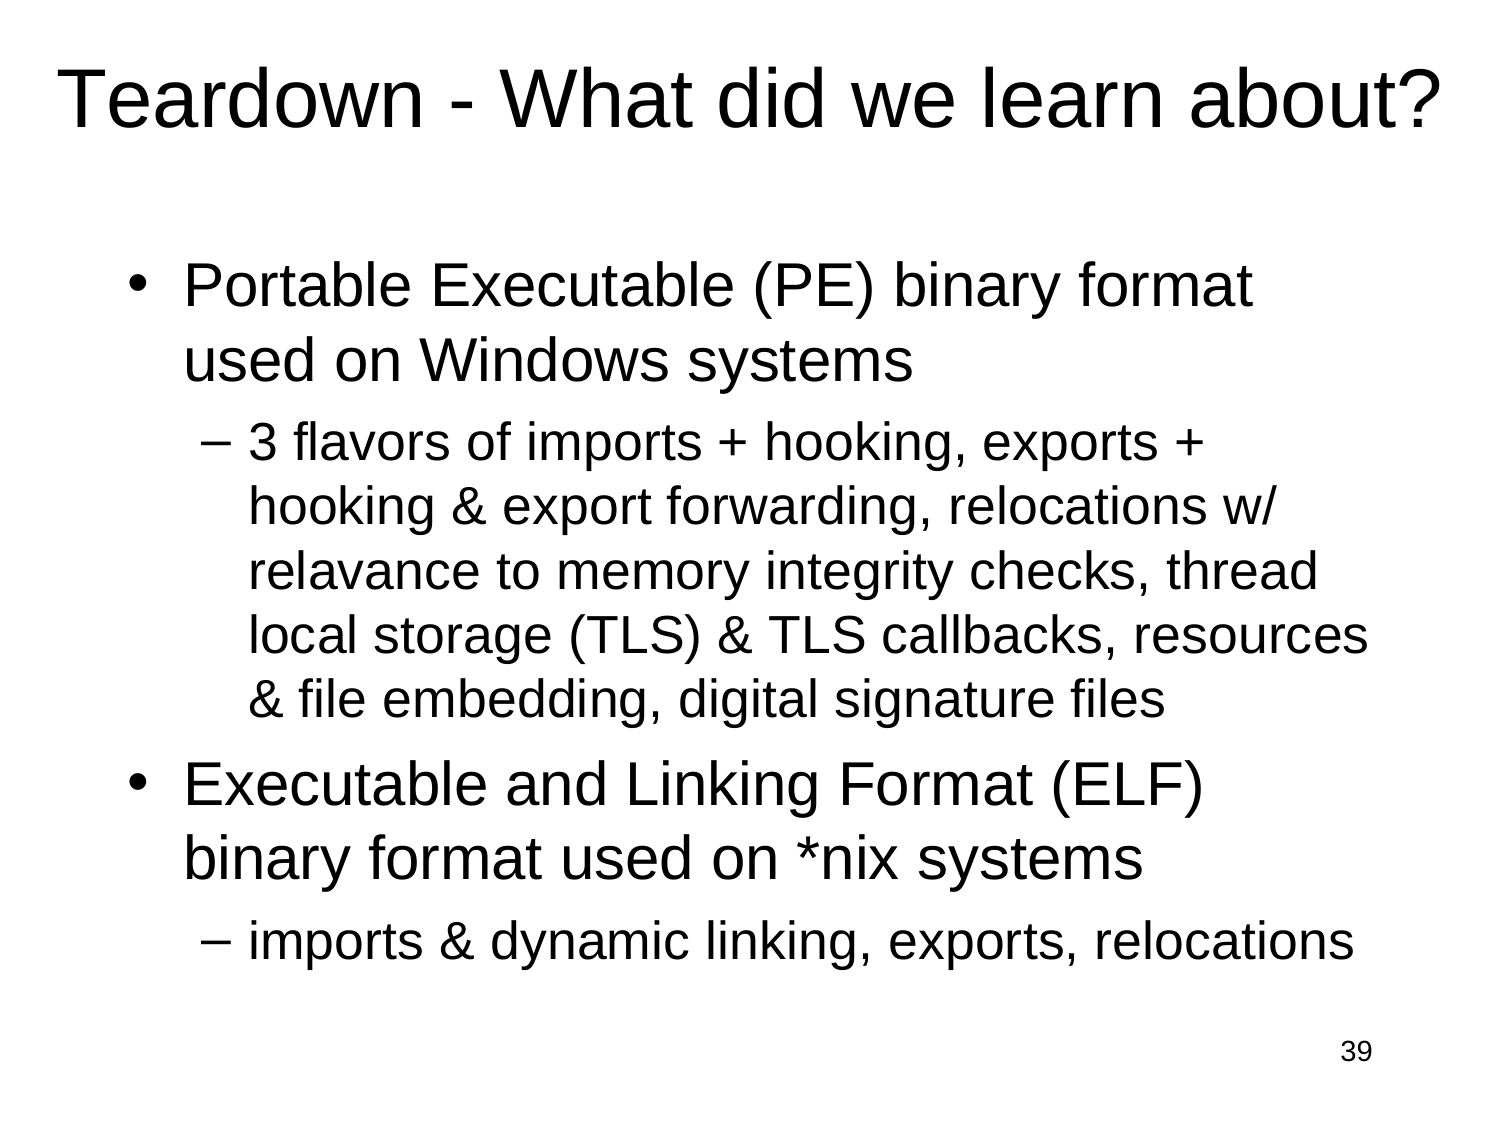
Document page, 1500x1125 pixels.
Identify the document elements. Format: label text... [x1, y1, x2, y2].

title Teardown - What did we learn about? [0, 0, 1500, 188]
text_box <number> [1074, 1025, 1388, 1101]
list Portable Executable (PE) binary format used on Windows systems 3 flavors of imports + hooking, exports + hooking & export forwarding, relocations w/ relavance to memory integrity checks, thread local storage (TLS) & TLS callbacks, resources & file embedding, digital signature files Executable and Linking Format (ELF) binary format used on *nix systems imports & dynamic linking, exports, relocations [112, 237, 1388, 1051]
